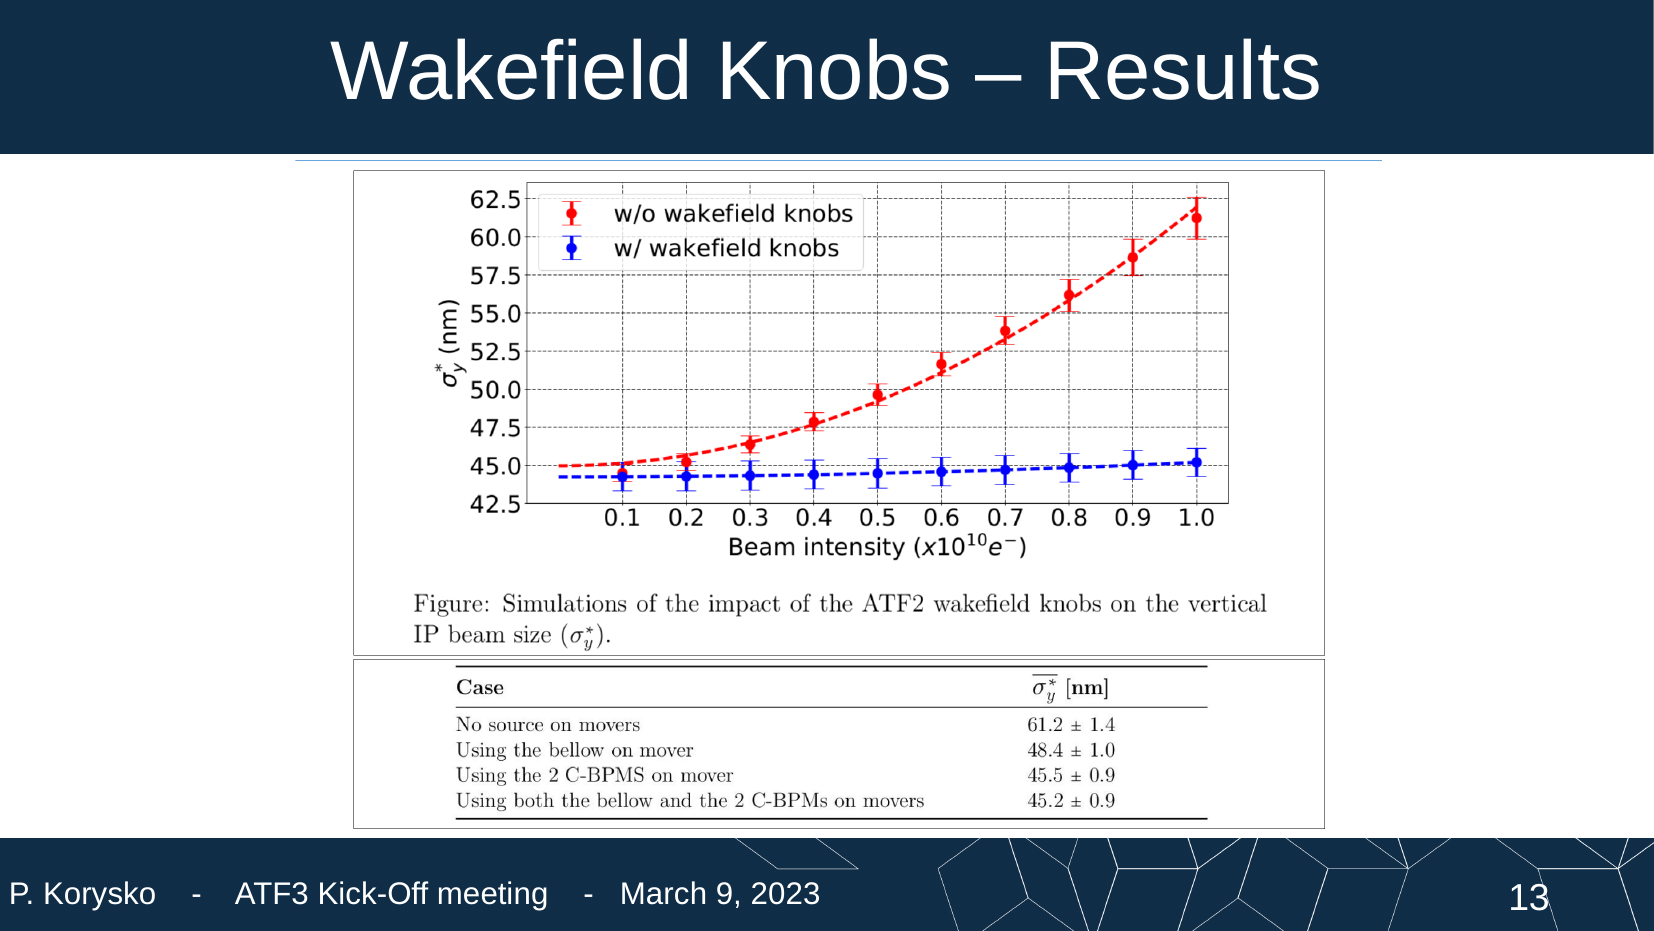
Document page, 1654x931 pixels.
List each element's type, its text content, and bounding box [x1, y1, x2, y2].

text_box P. Korysko - ATF3 Kick-Off meeting - March 9, 2023 [0, 868, 957, 931]
picture [0, 838, 1654, 931]
picture [295, 160, 1382, 835]
text_box <number> [1493, 868, 1654, 931]
picture [0, 0, 1654, 154]
